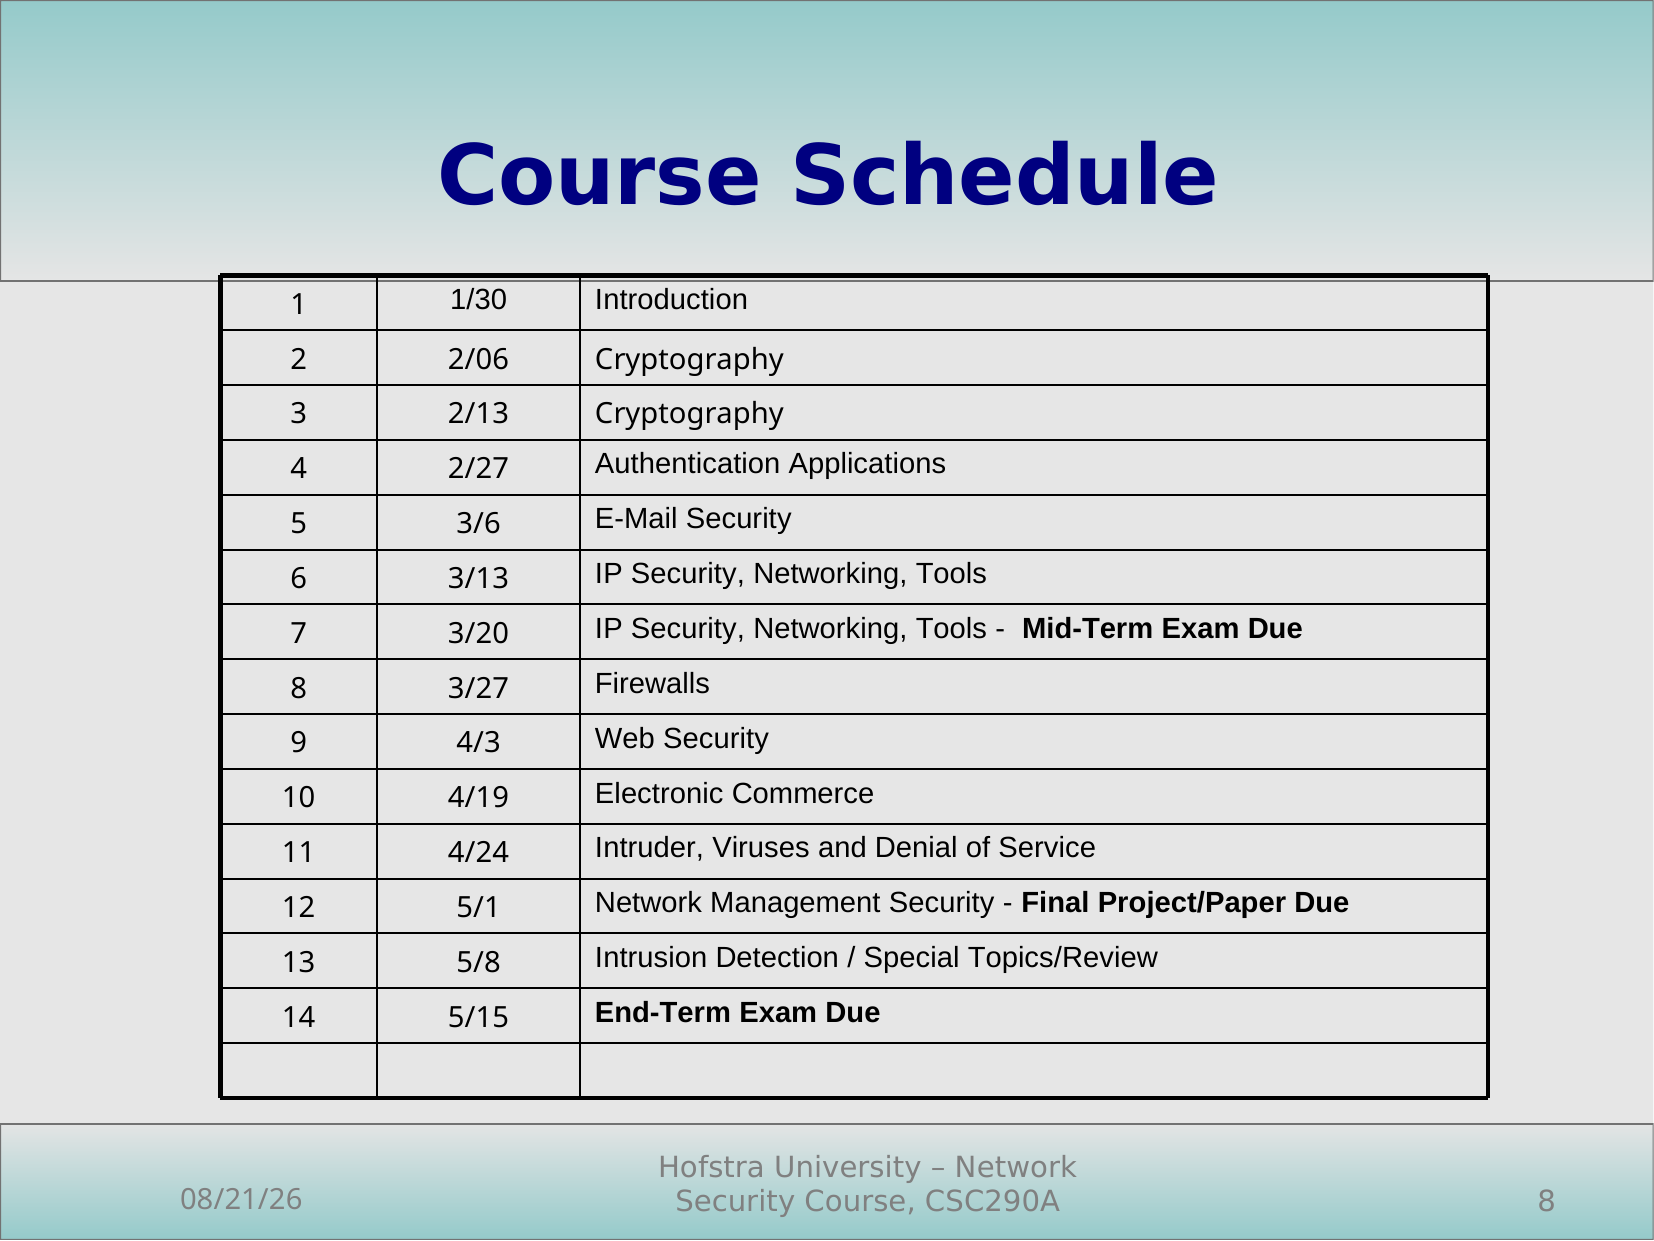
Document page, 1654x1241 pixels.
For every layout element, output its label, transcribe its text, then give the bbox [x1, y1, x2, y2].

text_box 8 [223, 660, 376, 713]
text_box 5/8 [378, 934, 579, 987]
text_box 3/20 [378, 605, 579, 658]
text_box 6 [223, 551, 376, 603]
text_box 4 [223, 441, 376, 494]
text_box 3/13 [378, 551, 579, 603]
text_box IP Security, Networking, Tools - Mid-Term Exam Due [581, 605, 1486, 658]
title Course Schedule [123, 87, 1534, 233]
text_box 3/6 [378, 496, 579, 549]
text_box 2/06 [378, 331, 579, 384]
text_box 1/30 [378, 278, 579, 329]
text_box Intrusion Detection / Special Topics/Review [581, 934, 1486, 987]
text_box 3 [223, 386, 376, 439]
text_box End-Term Exam Due [581, 989, 1486, 1042]
text_box Cryptography [581, 331, 1486, 384]
text_box 12 [223, 880, 376, 932]
text_box 10 [223, 770, 376, 823]
text_box 13 [223, 934, 376, 987]
text_box 5 [223, 496, 376, 549]
text_box 9 [223, 715, 376, 768]
text_box 2/13 [378, 386, 579, 439]
text_box Introduction [581, 278, 1486, 329]
text_box Network Management Security - Final Project/Paper Due [581, 880, 1486, 932]
text_box 4/3 [378, 715, 579, 768]
text_box 11 [223, 825, 376, 878]
text_box IP Security, Networking, Tools [581, 551, 1486, 603]
text_box Cryptography [581, 386, 1486, 439]
text_box 14 [223, 989, 376, 1042]
text_box Electronic Commerce [581, 770, 1486, 823]
text_box 2 [223, 331, 376, 384]
text_box Web Security [581, 715, 1486, 768]
text_box E-Mail Security [581, 496, 1486, 549]
text_box Intruder, Viruses and Denial of Service [581, 825, 1486, 878]
text_box 3/27 [378, 660, 579, 713]
text_box 7 [223, 605, 376, 658]
text_box 4/24 [378, 825, 579, 878]
text_box Authentication Applications [581, 441, 1486, 494]
text_box 2/27 [378, 441, 579, 494]
text_box 5/1 [378, 880, 579, 932]
text_box Firewalls [581, 660, 1486, 713]
text_box 5/15 [378, 989, 579, 1042]
text_box 1 [223, 278, 376, 329]
text_box 4/19 [378, 770, 579, 823]
